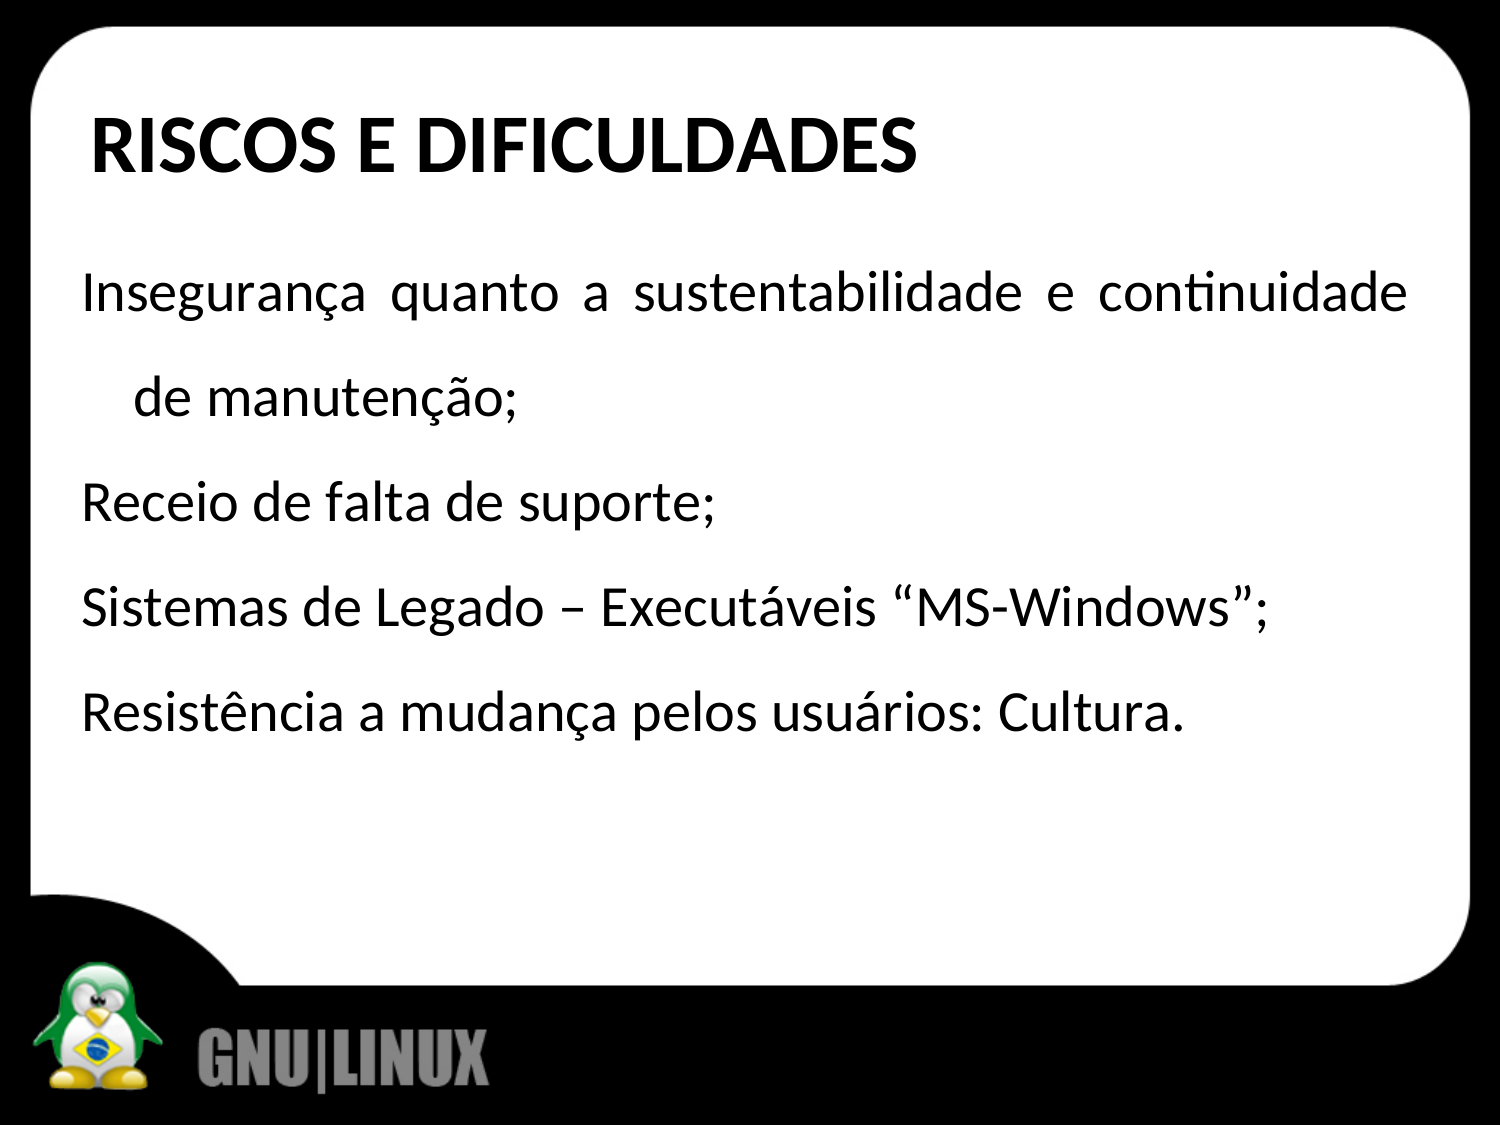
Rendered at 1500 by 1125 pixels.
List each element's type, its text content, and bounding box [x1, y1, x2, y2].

picture [0, 0, 1500, 1125]
text_box RISCOS E DIFICULDADES [75, 45, 1426, 210]
text_box Insegurança quanto a sustentabilidade e continuidade de manutenção; Receio de falta de suporte; Sistemas de Legado – Executáveis “MS-Windows”; Resistência a mudança pelos usuários: Cultura. [46, 210, 1426, 1046]
